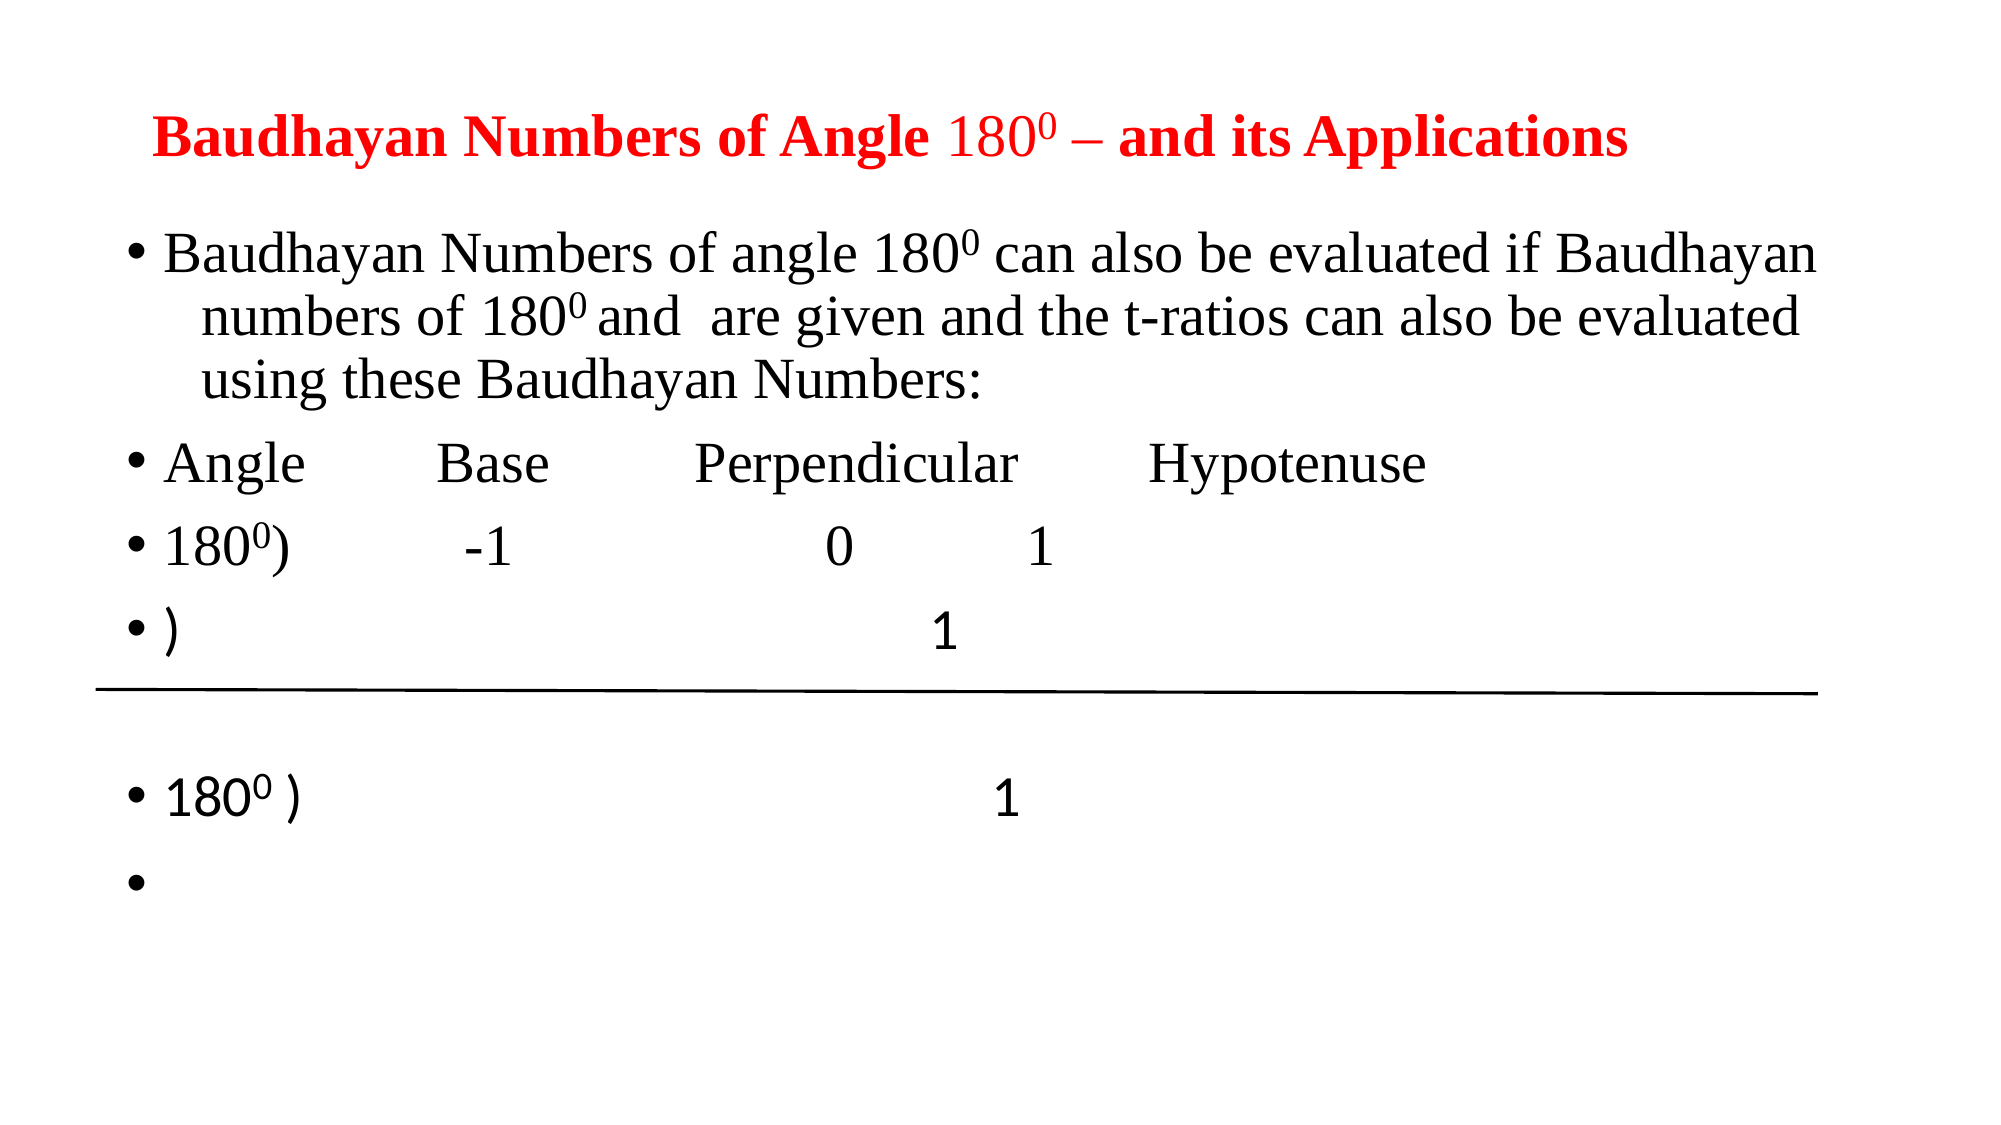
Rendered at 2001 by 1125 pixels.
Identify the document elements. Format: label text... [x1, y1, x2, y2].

title Baudhayan Numbers of Angle 1800 – and its Applications [137, 59, 1863, 215]
list Baudhayan Numbers of angle 1800 can also be evaluated if Baudhayan numbers of 1800 and are given and the t-ratios can also be evaluated using these Baudhayan Numbers: Angle Base Perpendicular Hypotenuse 1800) -1 0 1 ) 1 1800 ) 1 [111, 214, 1837, 1012]
